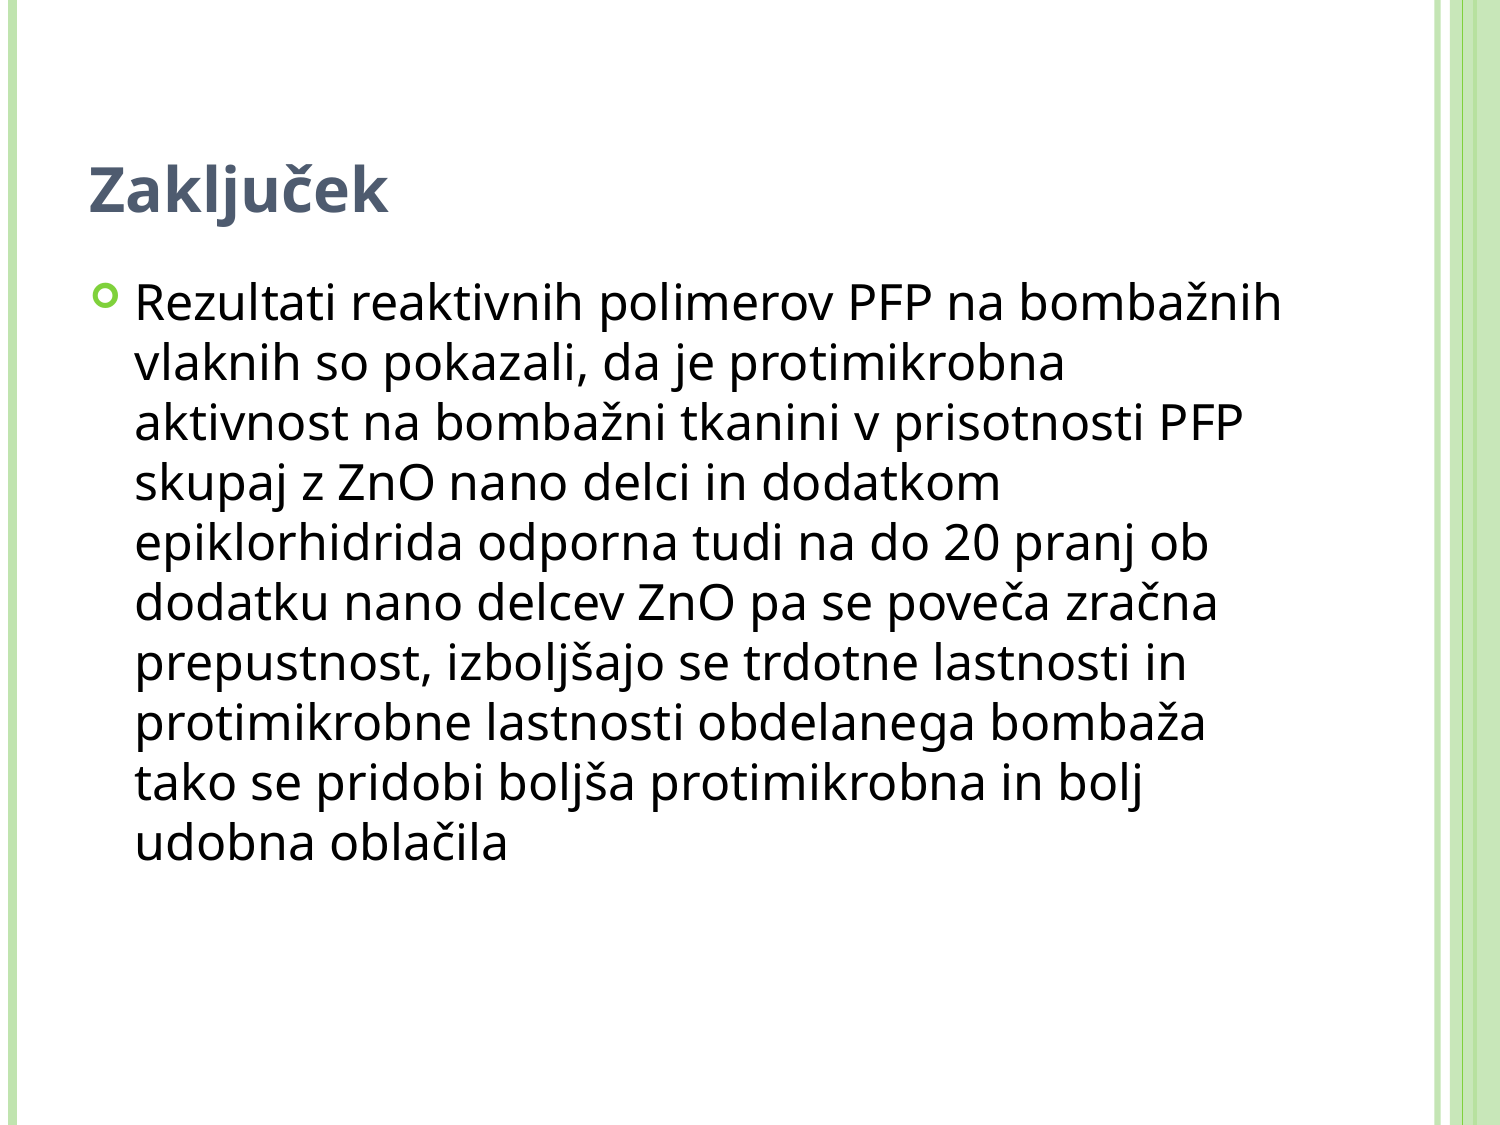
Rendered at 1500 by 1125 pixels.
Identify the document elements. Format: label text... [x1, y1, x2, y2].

list Rezultati reaktivnih polimerov PFP na bombažnih vlaknih so pokazali, da je protimikrobna aktivnost na bombažni tkanini v prisotnosti PFP skupaj z ZnO nano delci in dodatkom epiklorhidrida odporna tudi na do 20 pranj ob dodatku nano delcev ZnO pa se poveča zračna prepustnost, izboljšajo se trdotne lastnosti in protimikrobne lastnosti obdelanega bombaža tako se pridobi boljša protimikrobna in bolj udobna oblačila [75, 262, 1300, 1062]
title Zaključek [75, 45, 1300, 233]
